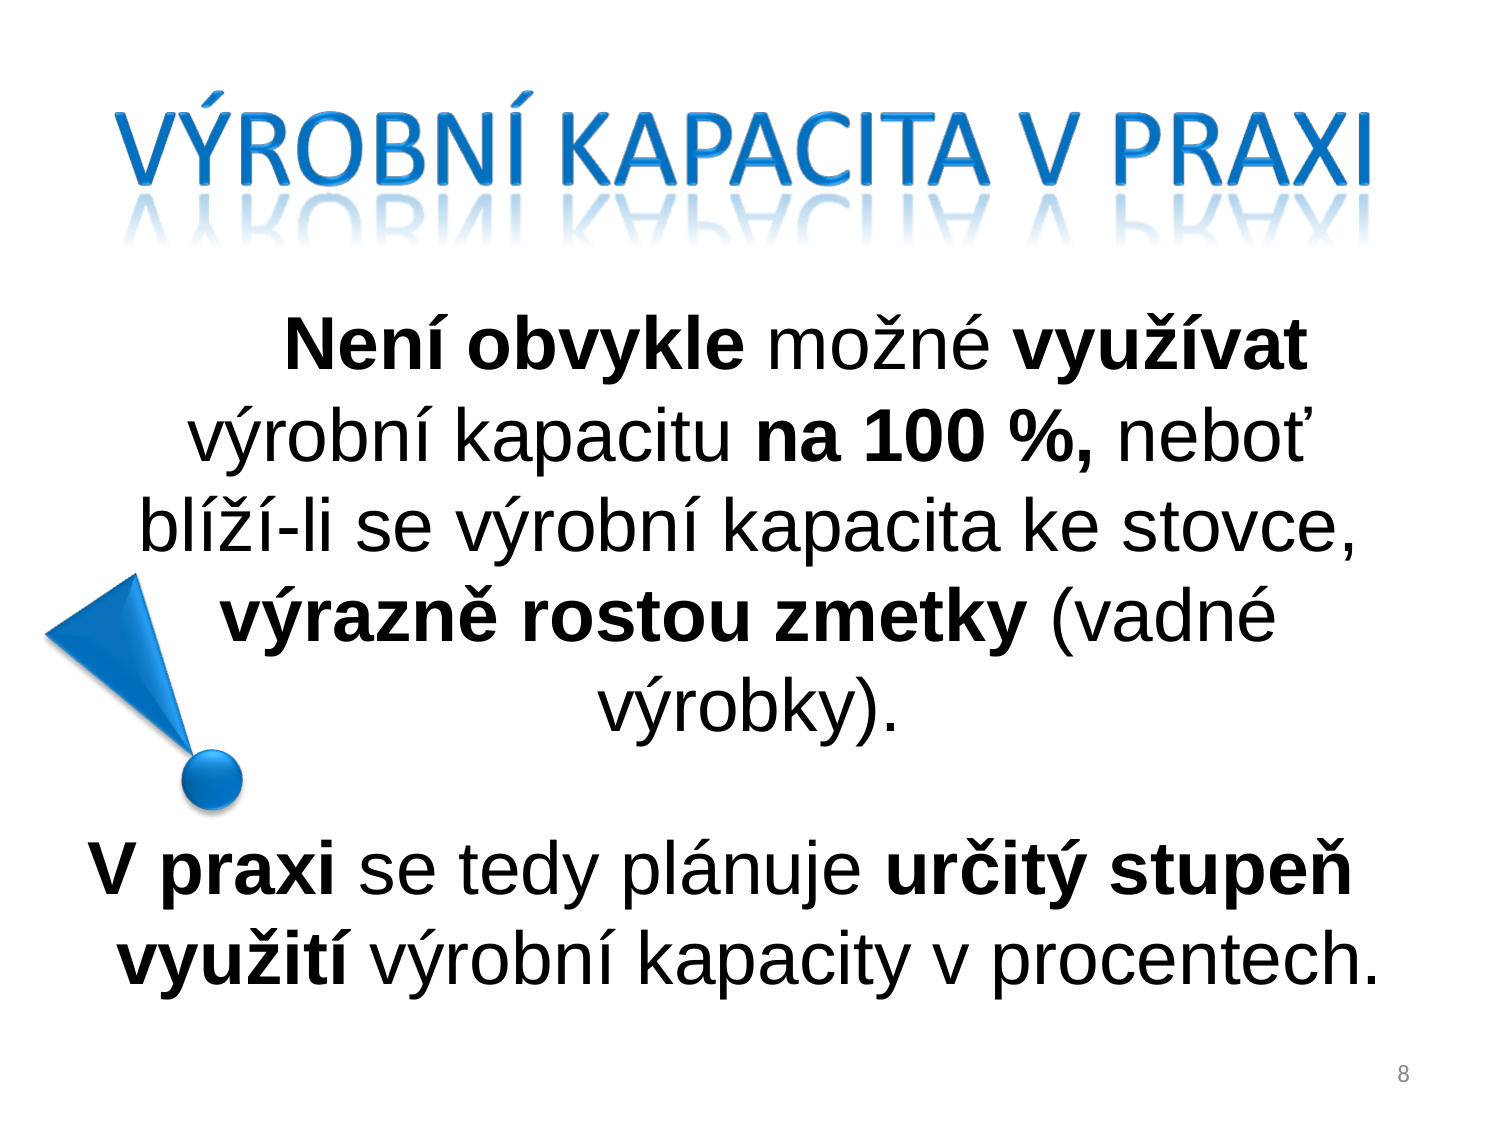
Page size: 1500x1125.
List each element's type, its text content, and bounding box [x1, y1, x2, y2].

picture [35, 568, 252, 826]
list Není obvykle možné využívat výrobní kapacitu na 100 %, neboť blíží-li se výrobní kapacita ke stovce, výrazně rostou zmetky (vadné výrobky). V praxi se tedy plánuje určitý stupeň využití výrobní kapacity v procentech. [29, 278, 1414, 1116]
picture [41, 42, 1450, 339]
text_box <číslo> [1074, 1042, 1426, 1103]
